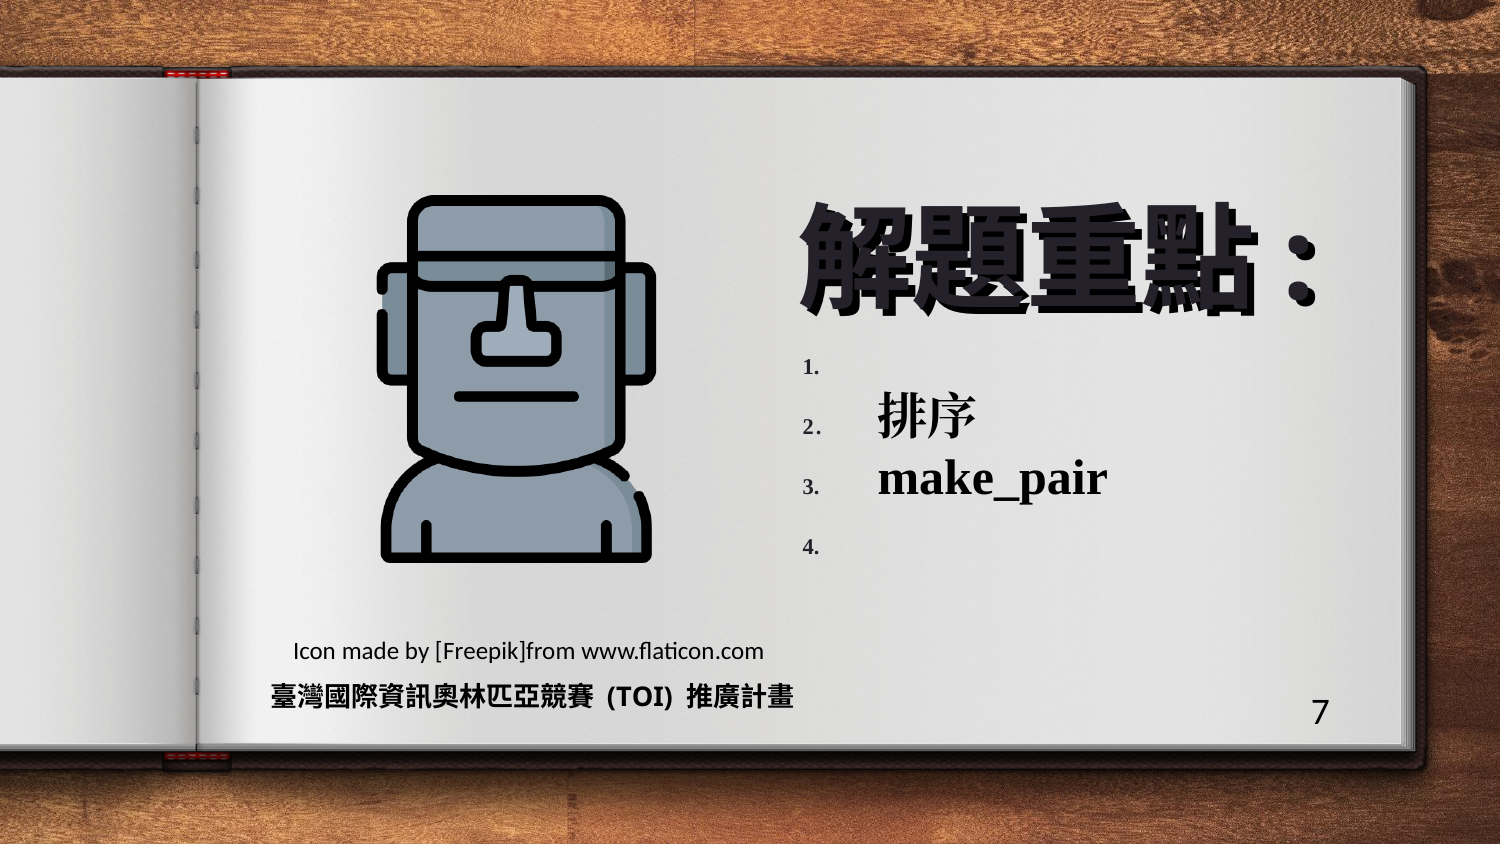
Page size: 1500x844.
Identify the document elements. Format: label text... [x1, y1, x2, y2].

picture [332, 195, 700, 563]
text_box Icon made by [Freepik]from www.flaticon.com [278, 627, 867, 672]
text_box [1295, 672, 1386, 737]
title 解題重點: [782, 146, 1313, 338]
subtitle 排序 make_pair [787, 309, 1341, 584]
